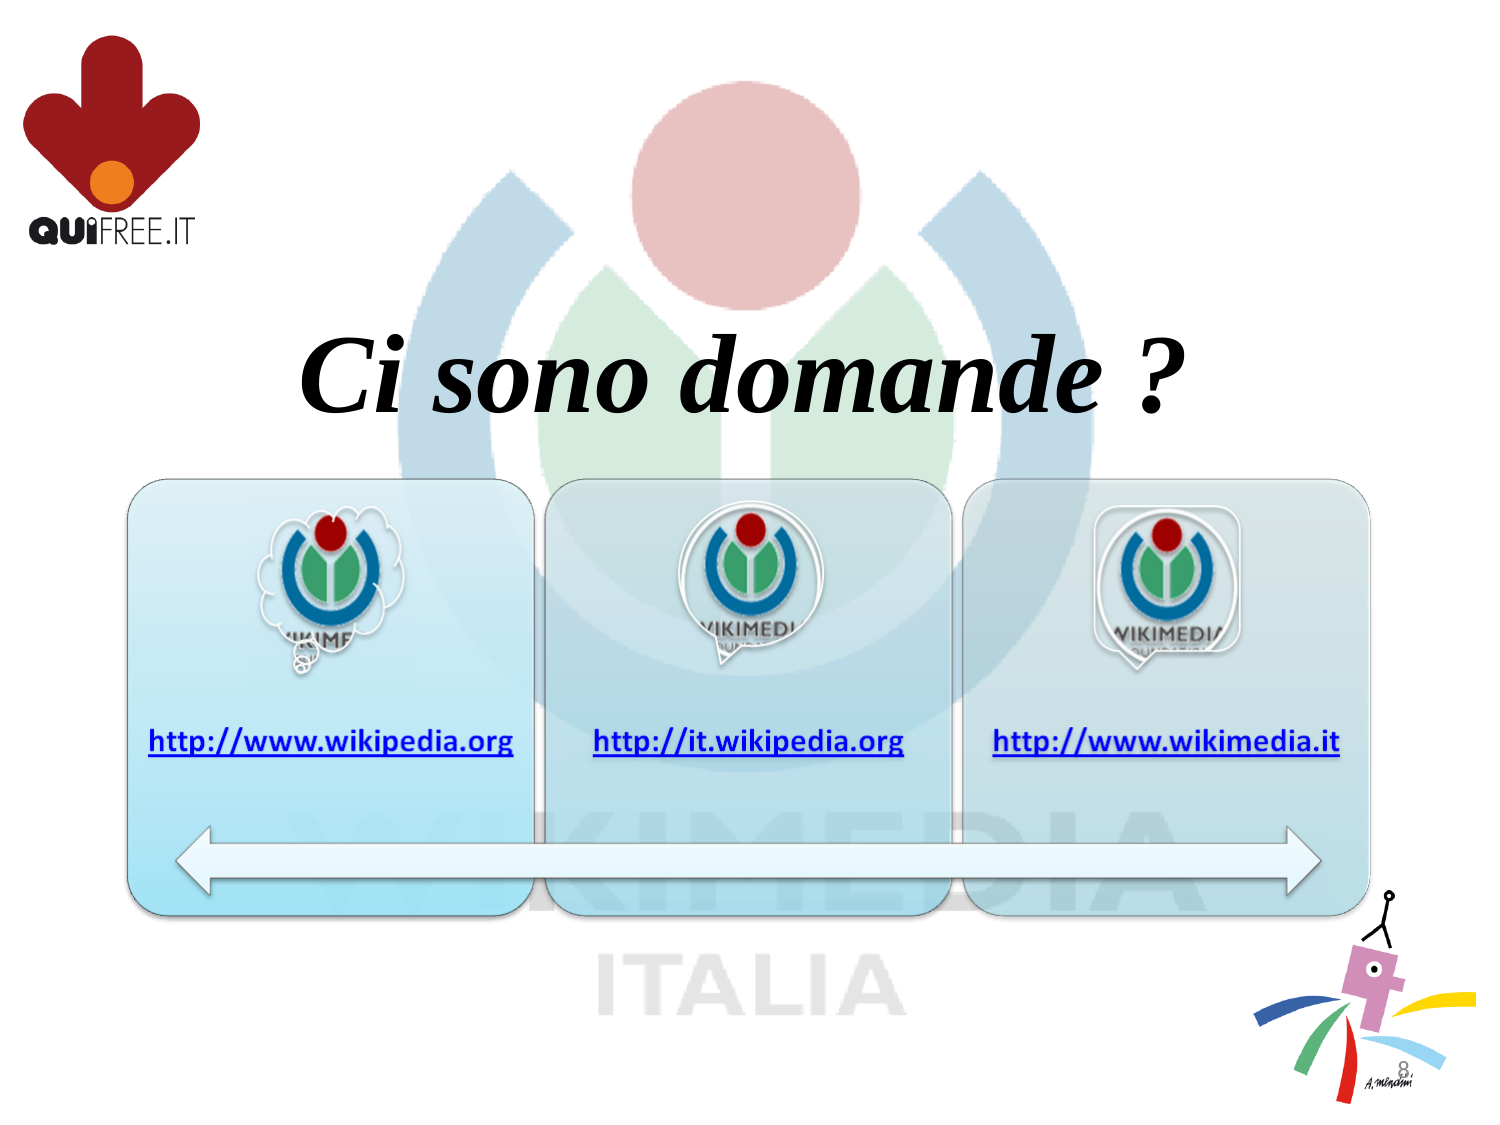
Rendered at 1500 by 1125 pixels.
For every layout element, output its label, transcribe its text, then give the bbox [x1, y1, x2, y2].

picture [0, 0, 1500, 1124]
text_box Ci sono domande ? [283, 304, 1205, 445]
text_box <numero> [1074, 1042, 1426, 1103]
